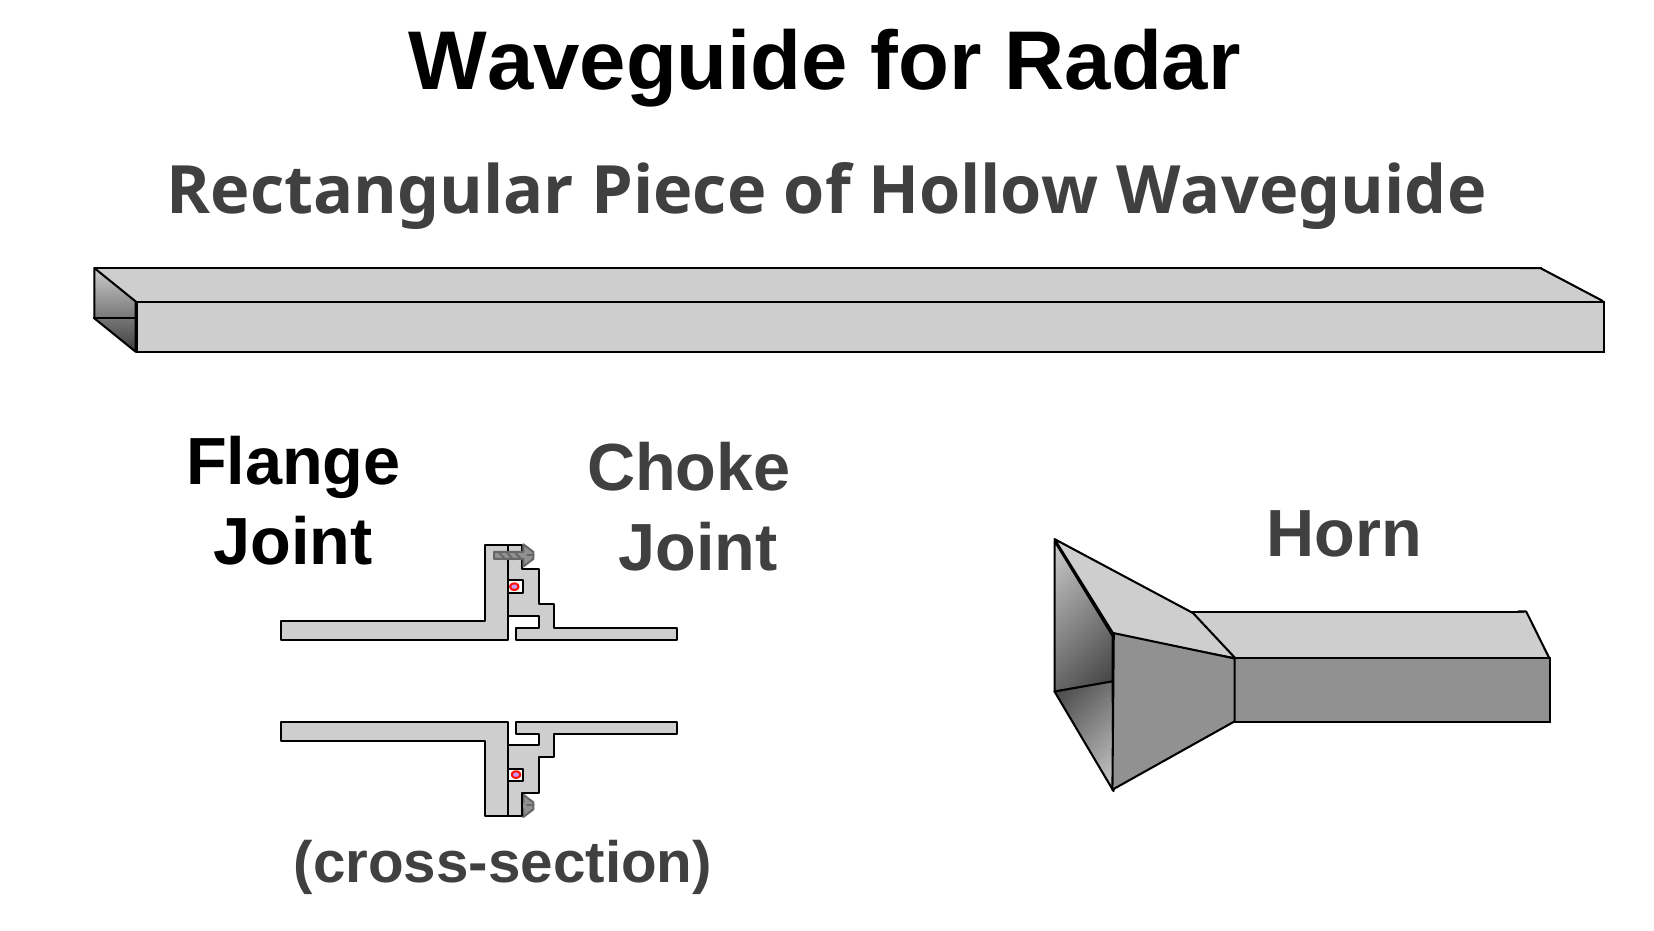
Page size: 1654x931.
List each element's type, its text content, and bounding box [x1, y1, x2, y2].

text_box [281, 721, 678, 816]
text_box Choke Joint [571, 416, 825, 592]
text_box Rectangular Piece of Hollow Waveguide [151, 139, 1503, 235]
text_box [94, 267, 1604, 352]
title Waveguide for Radar [0, 5, 1654, 107]
text_box (cross-section) [278, 816, 728, 902]
text_box [281, 544, 678, 640]
text_box Flange Joint [170, 410, 416, 586]
text_box Horn [1251, 481, 1438, 578]
text_box [1054, 539, 1550, 792]
